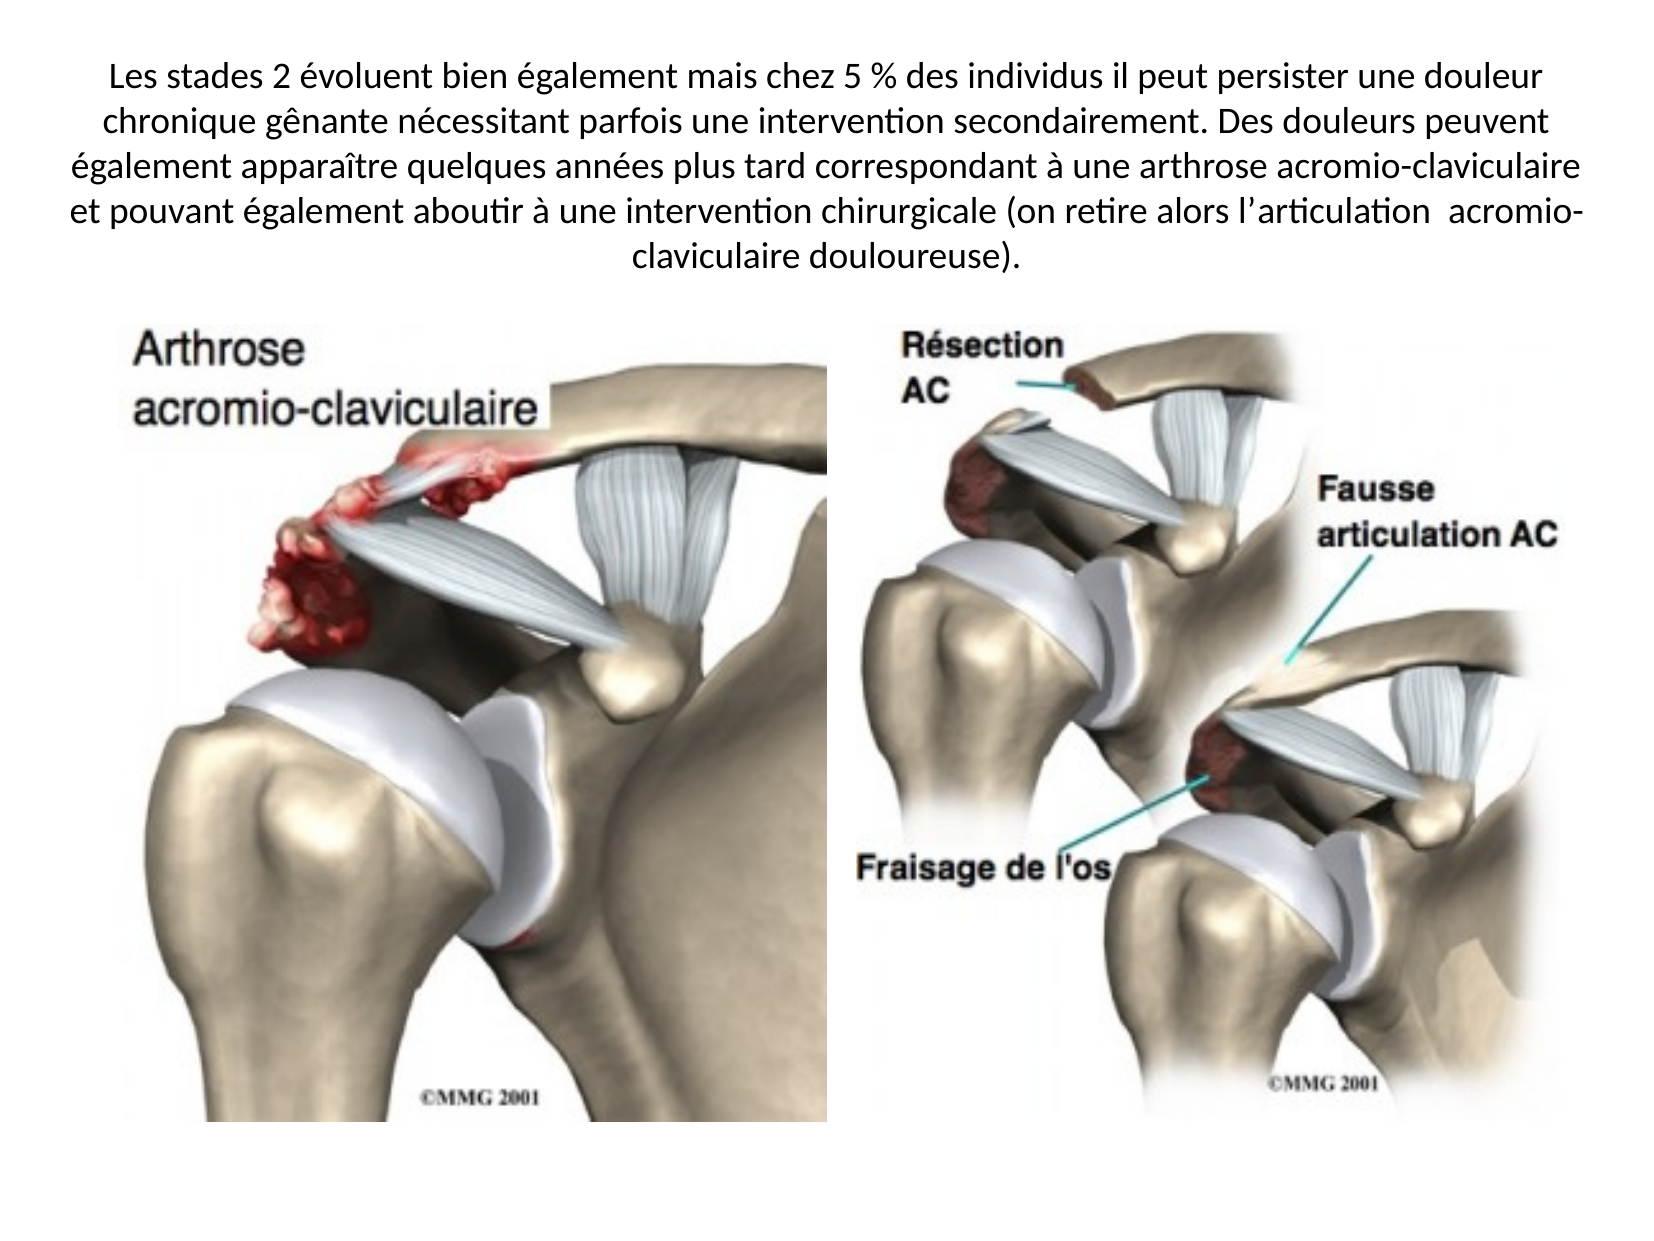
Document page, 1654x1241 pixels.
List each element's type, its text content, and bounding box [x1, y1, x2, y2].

title Les stades 2 évoluent bien également mais chez 5 % des individus il peut persister une douleur chronique gênante nécessitant parfois une intervention secondairement. Des douleurs peuvent également apparaître quelques années plus tard correspondant à une arthrose acromio-claviculaire et pouvant également aboutir à une intervention chirurgicale (on retire alors l’articulation acromio-claviculaire douloureuse). [47, 41, 1607, 286]
picture [856, 324, 1565, 1123]
picture [118, 324, 827, 1123]
